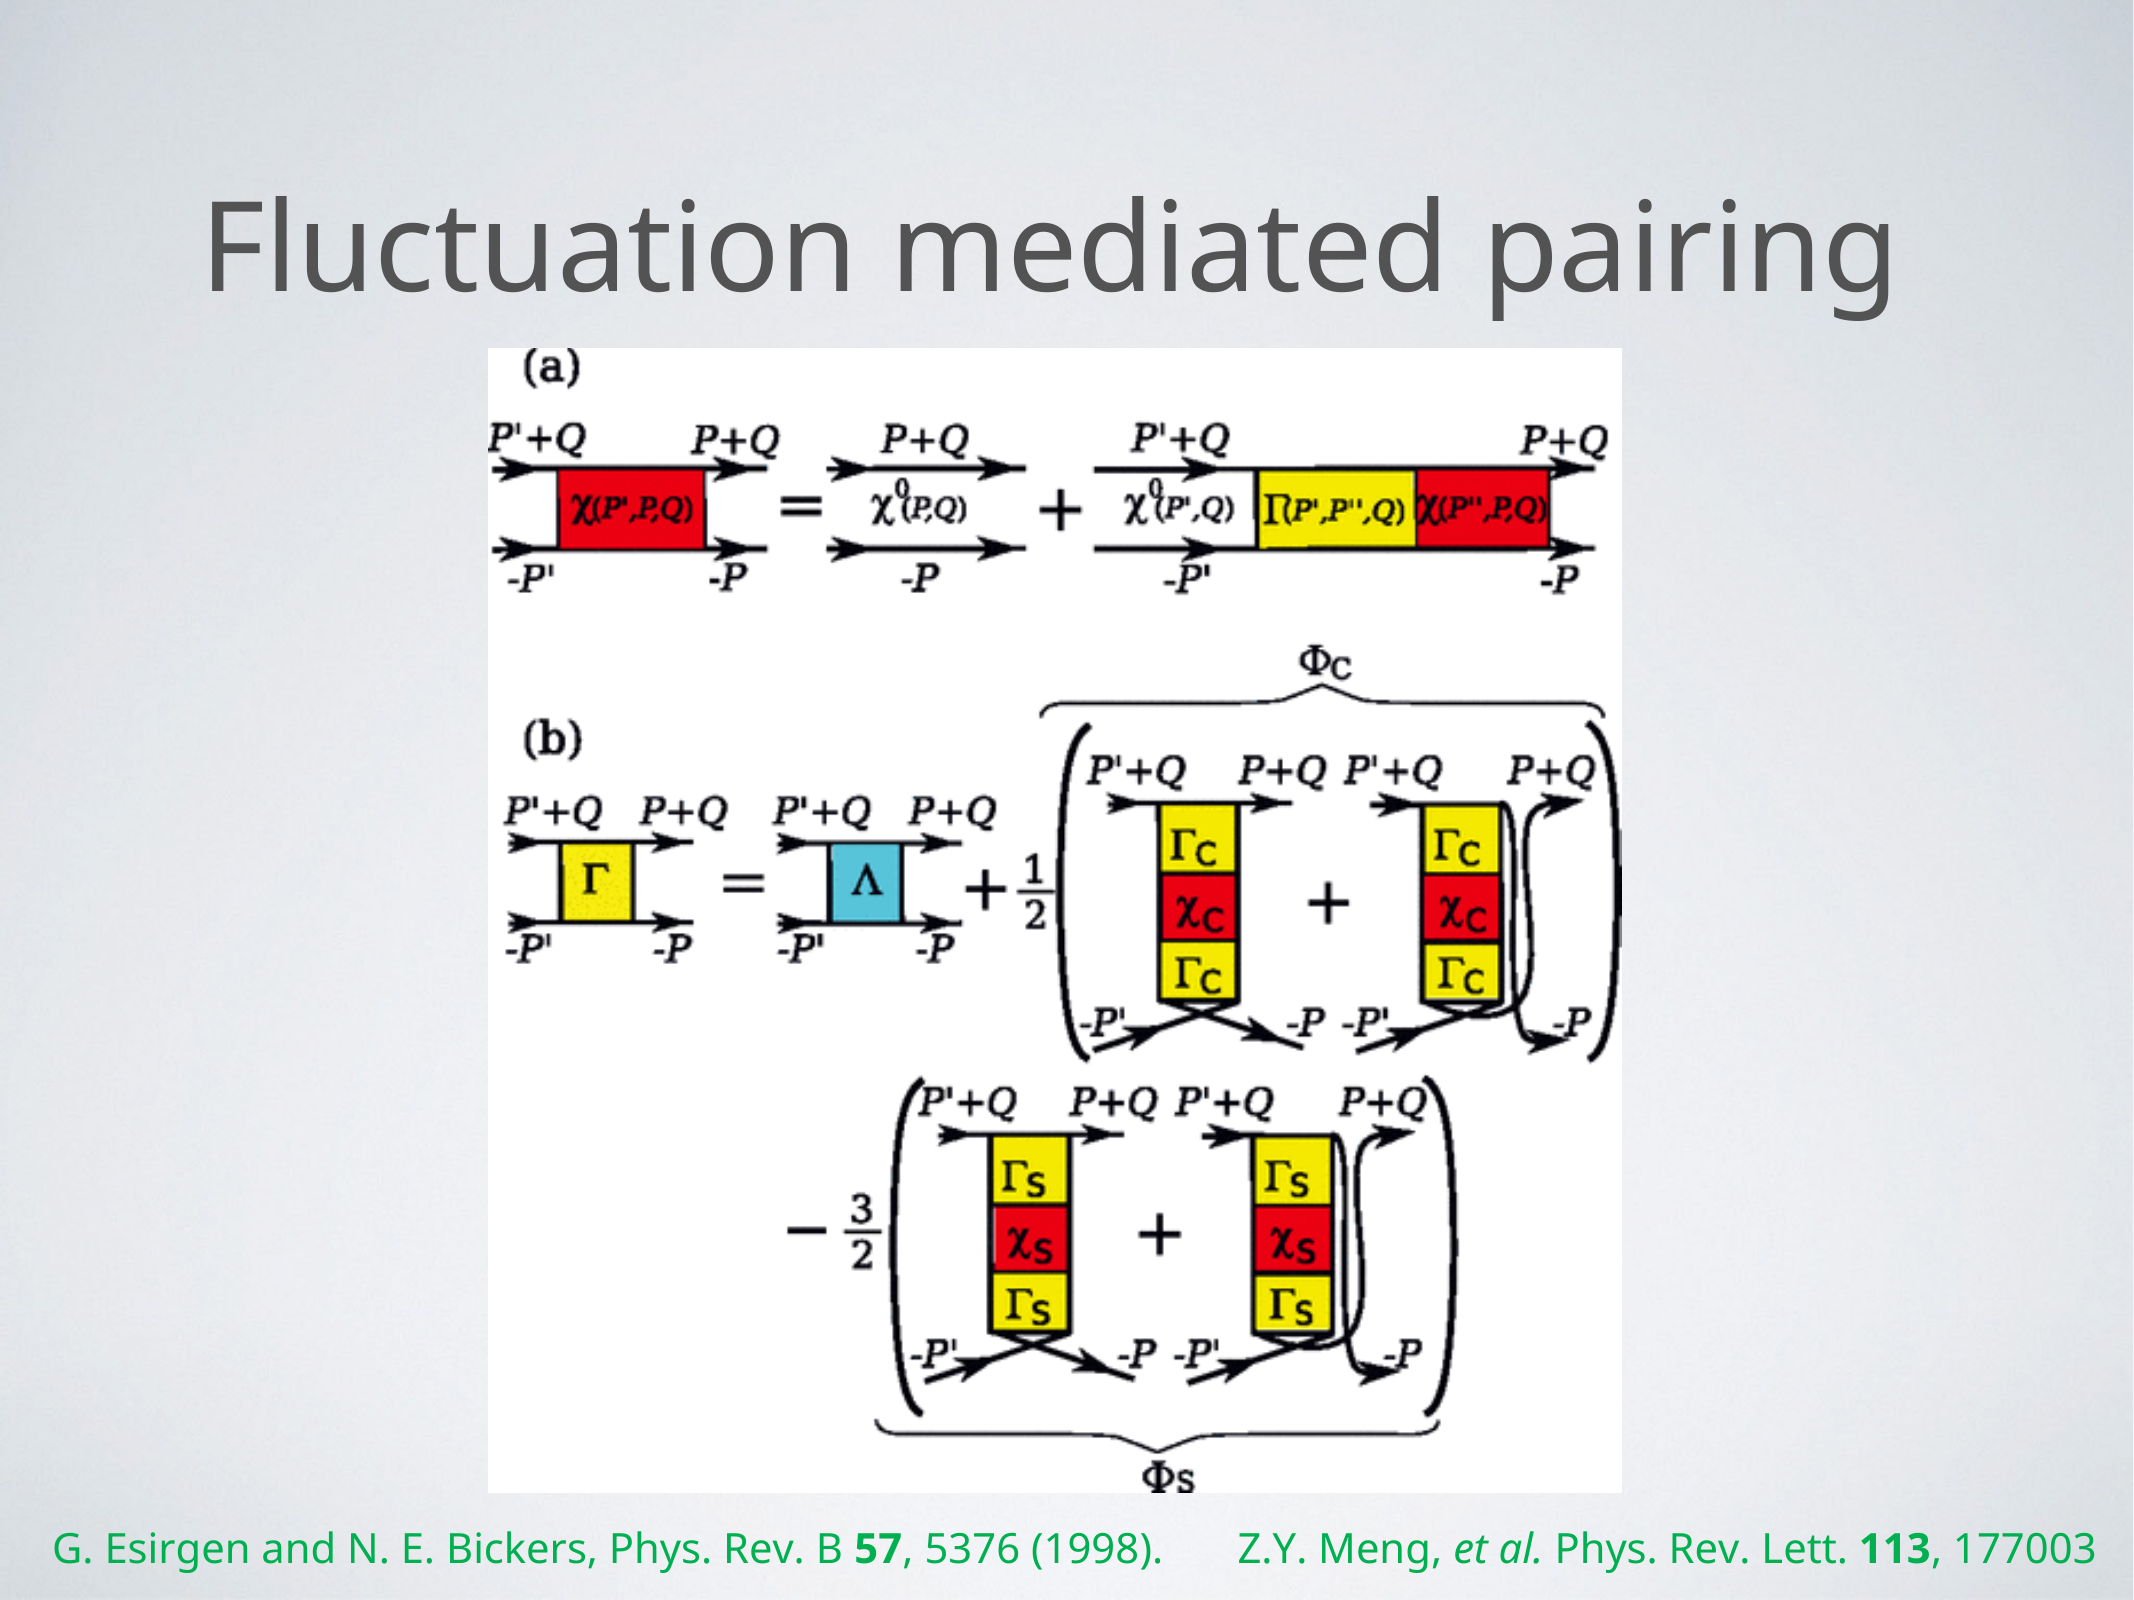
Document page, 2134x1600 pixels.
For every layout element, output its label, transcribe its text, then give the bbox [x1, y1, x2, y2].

picture [487, 347, 1623, 1493]
title Fluctuation mediated pairing [58, 41, 2076, 442]
text_box Z.Y. Meng, et al. Phys. Rev. Lett. 113, 177003 [1200, 1514, 2134, 1579]
text_box G. Esirgen and N. E. Bickers, Phys. Rev. B 57, 5376 (1998). [15, 1514, 1200, 1579]
